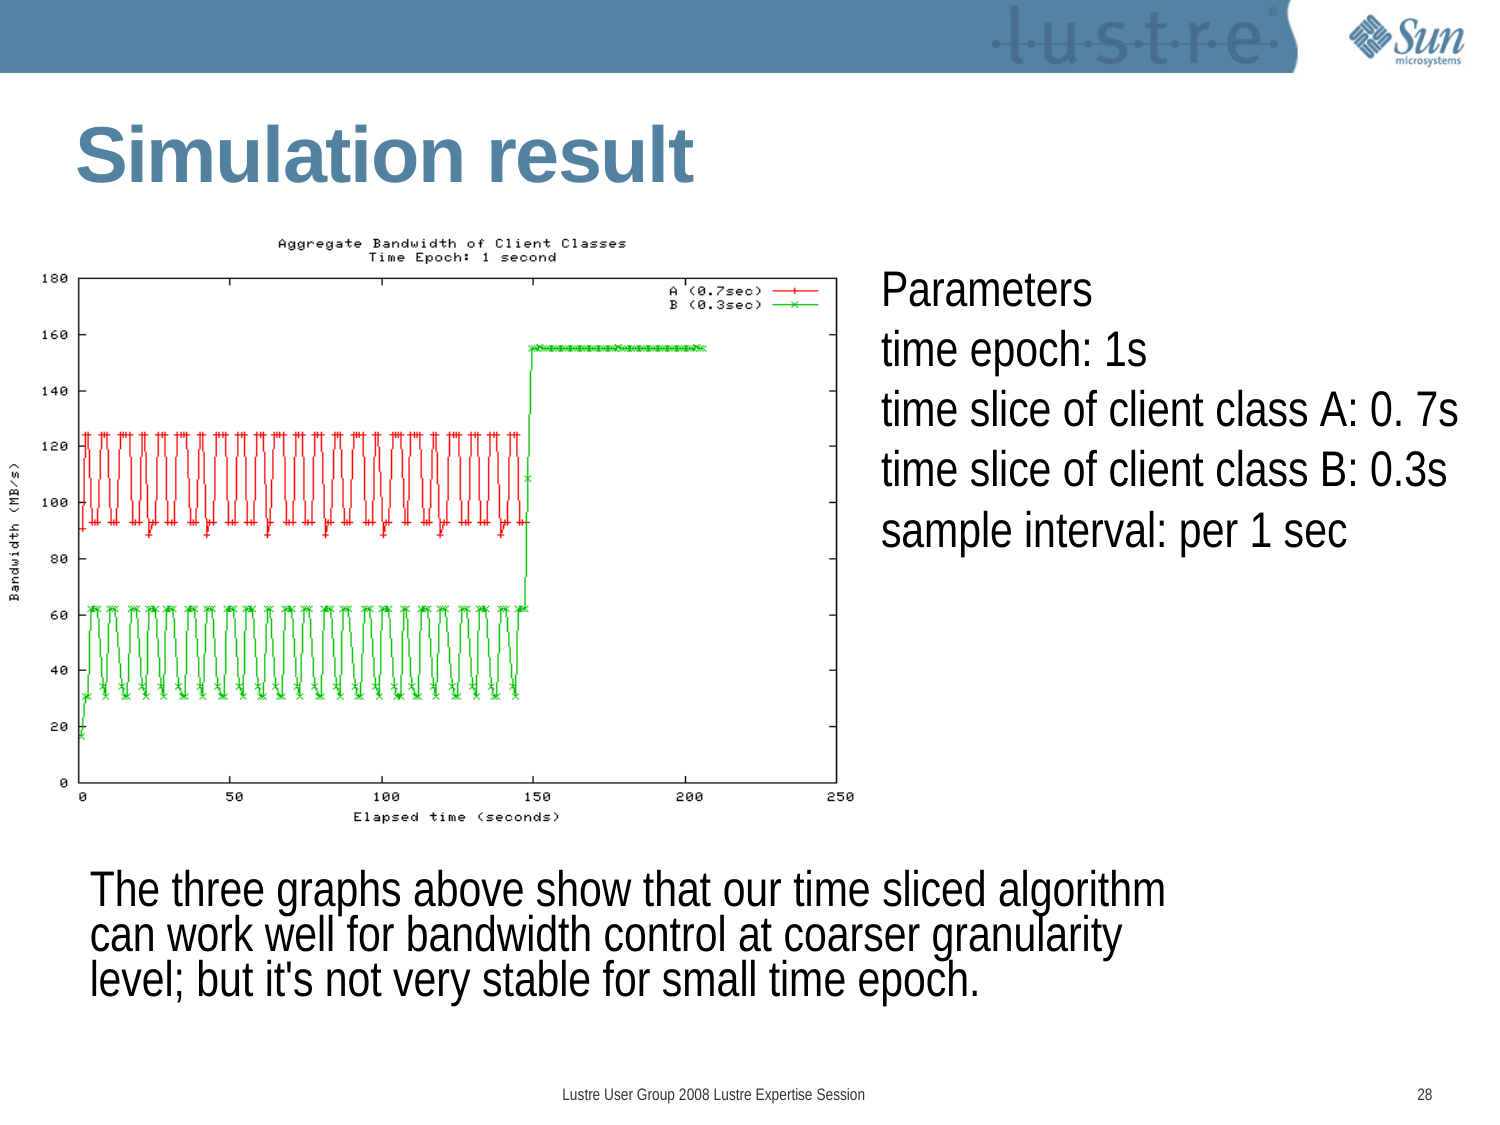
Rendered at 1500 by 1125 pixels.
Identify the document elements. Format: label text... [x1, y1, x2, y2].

text_box The three graphs above show that our time sliced algorithm can work well for bandwidth control at coarser granularity level; but it's not very stable for small time epoch. [75, 862, 1238, 1023]
picture [0, 0, 1500, 91]
title Simulation result [75, 122, 1437, 227]
text_box Parameters time epoch: 1s time slice of client class A: 0. 7s time slice of client class B: 0.3s sample interval: per 1 sec [866, 262, 1481, 572]
picture [0, 224, 863, 826]
